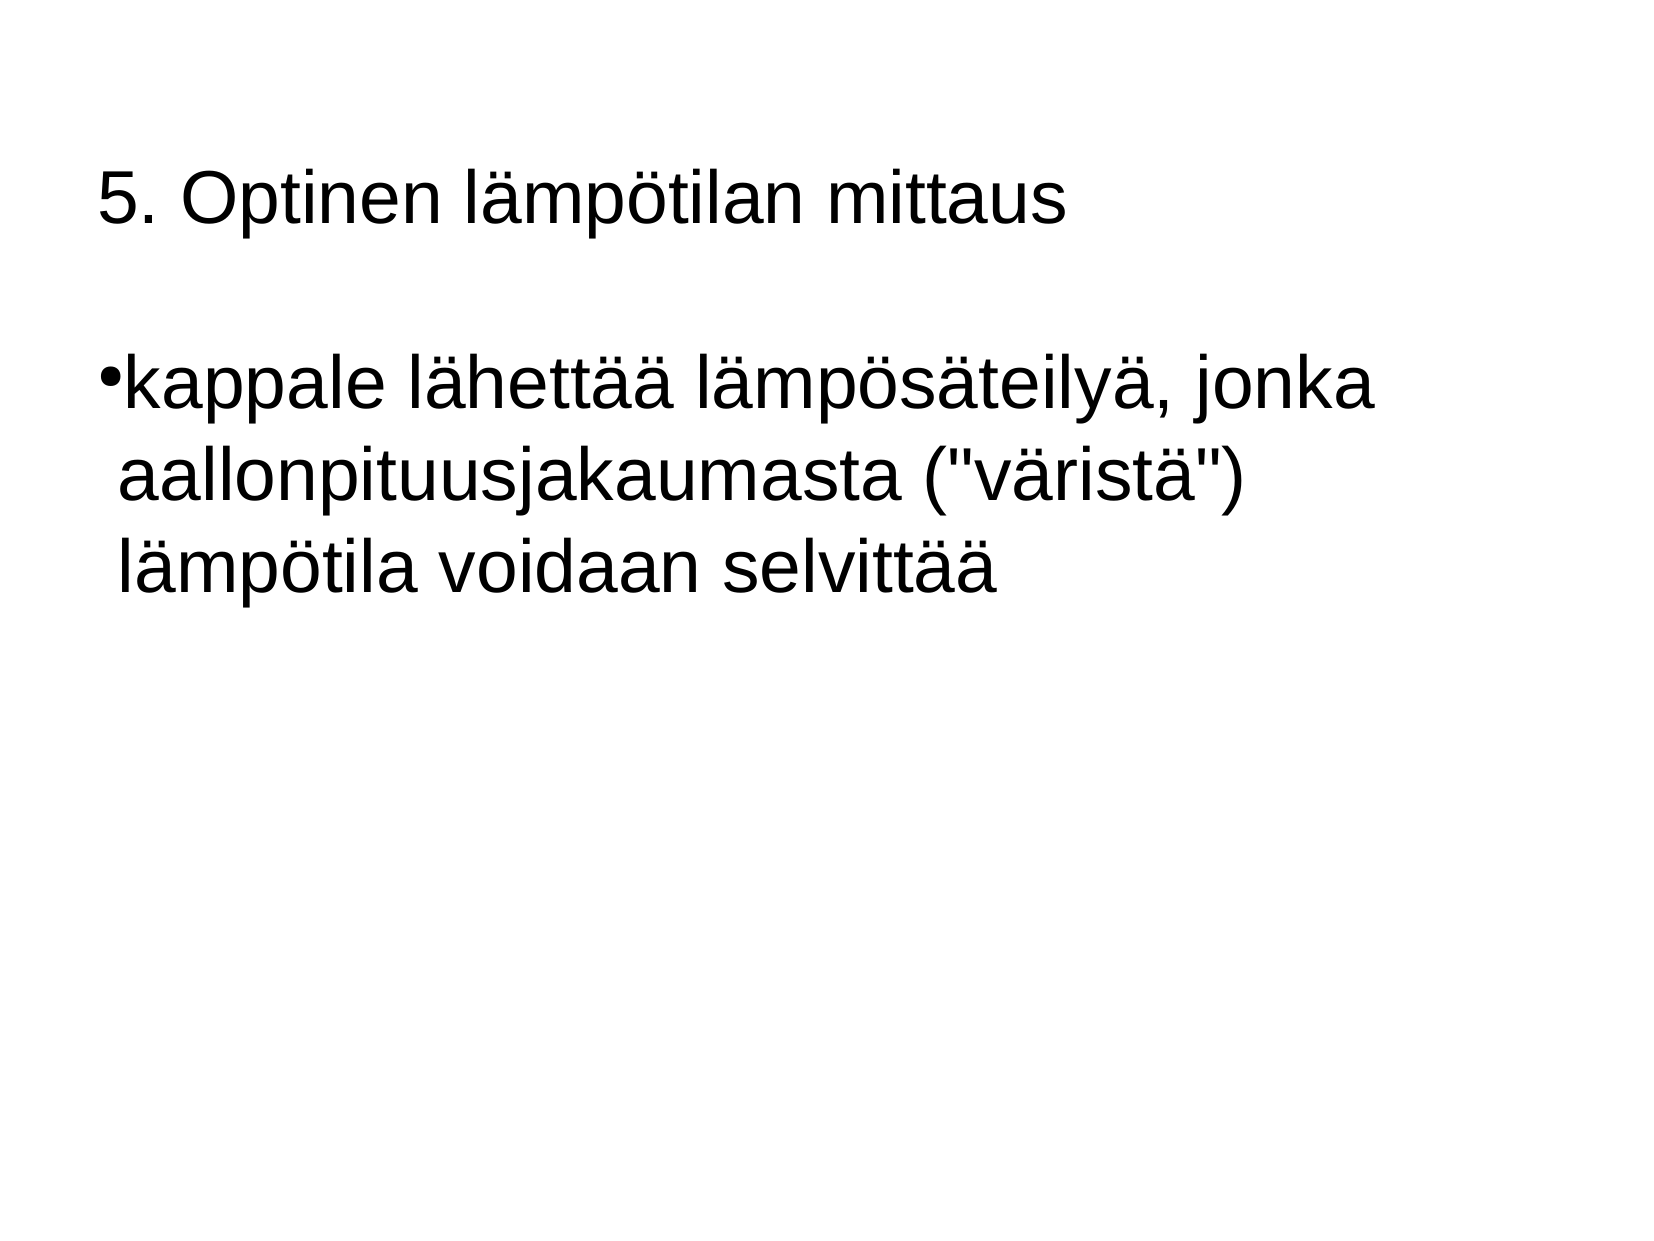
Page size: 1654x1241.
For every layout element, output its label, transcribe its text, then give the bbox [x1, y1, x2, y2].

text_box 5. Optinen lämpötilan mittaus kappale lähettää lämpösäteilyä, jonka aallonpituusjakaumasta ("väristä") lämpötila voidaan selvittää [82, 141, 1563, 534]
